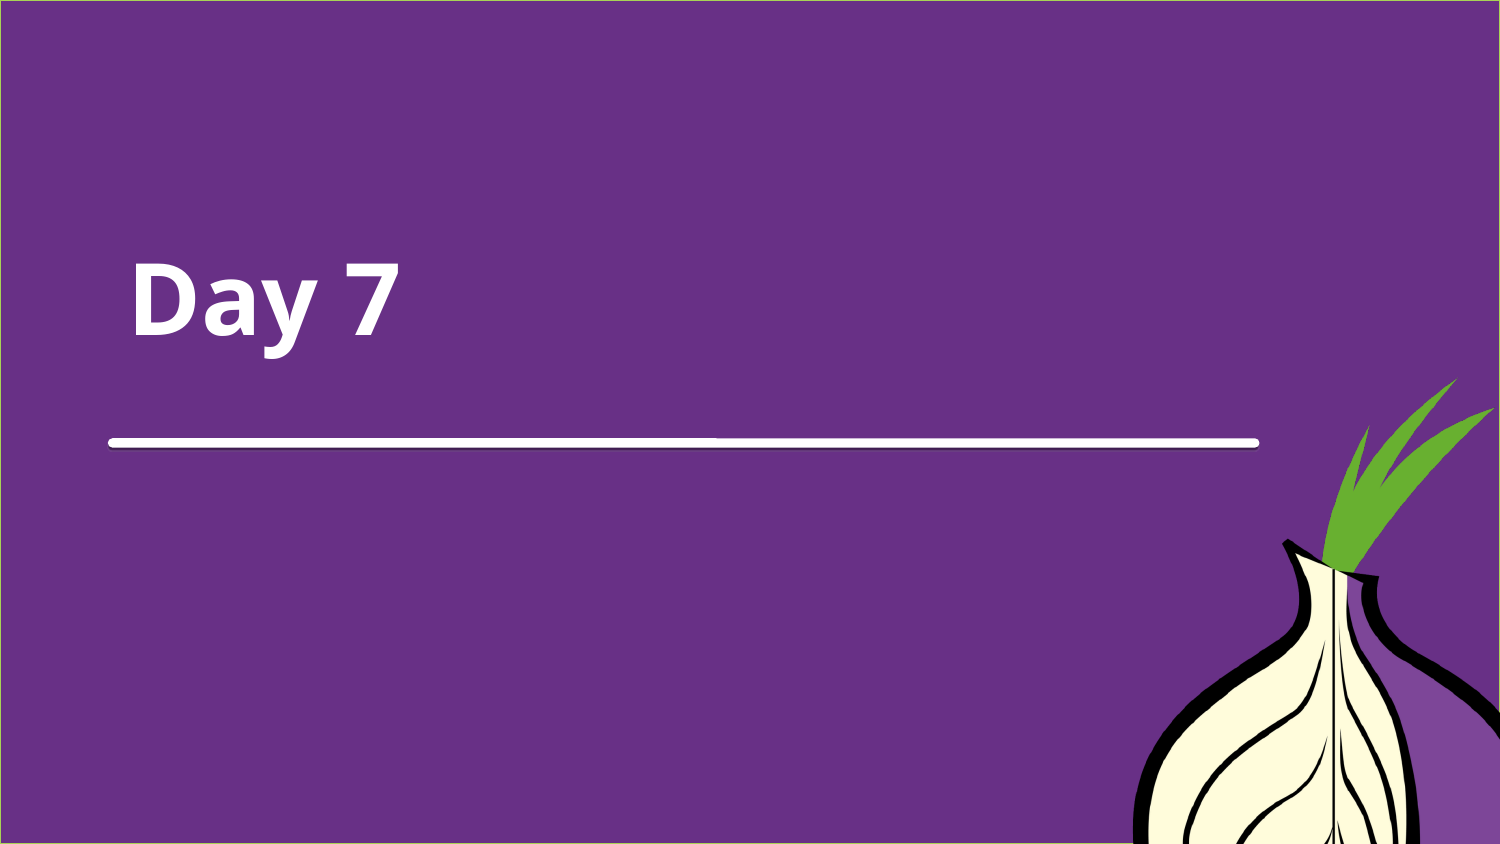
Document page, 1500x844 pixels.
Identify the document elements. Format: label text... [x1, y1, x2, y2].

text_box Day 7 [112, 148, 1388, 443]
picture [1122, 377, 1500, 844]
